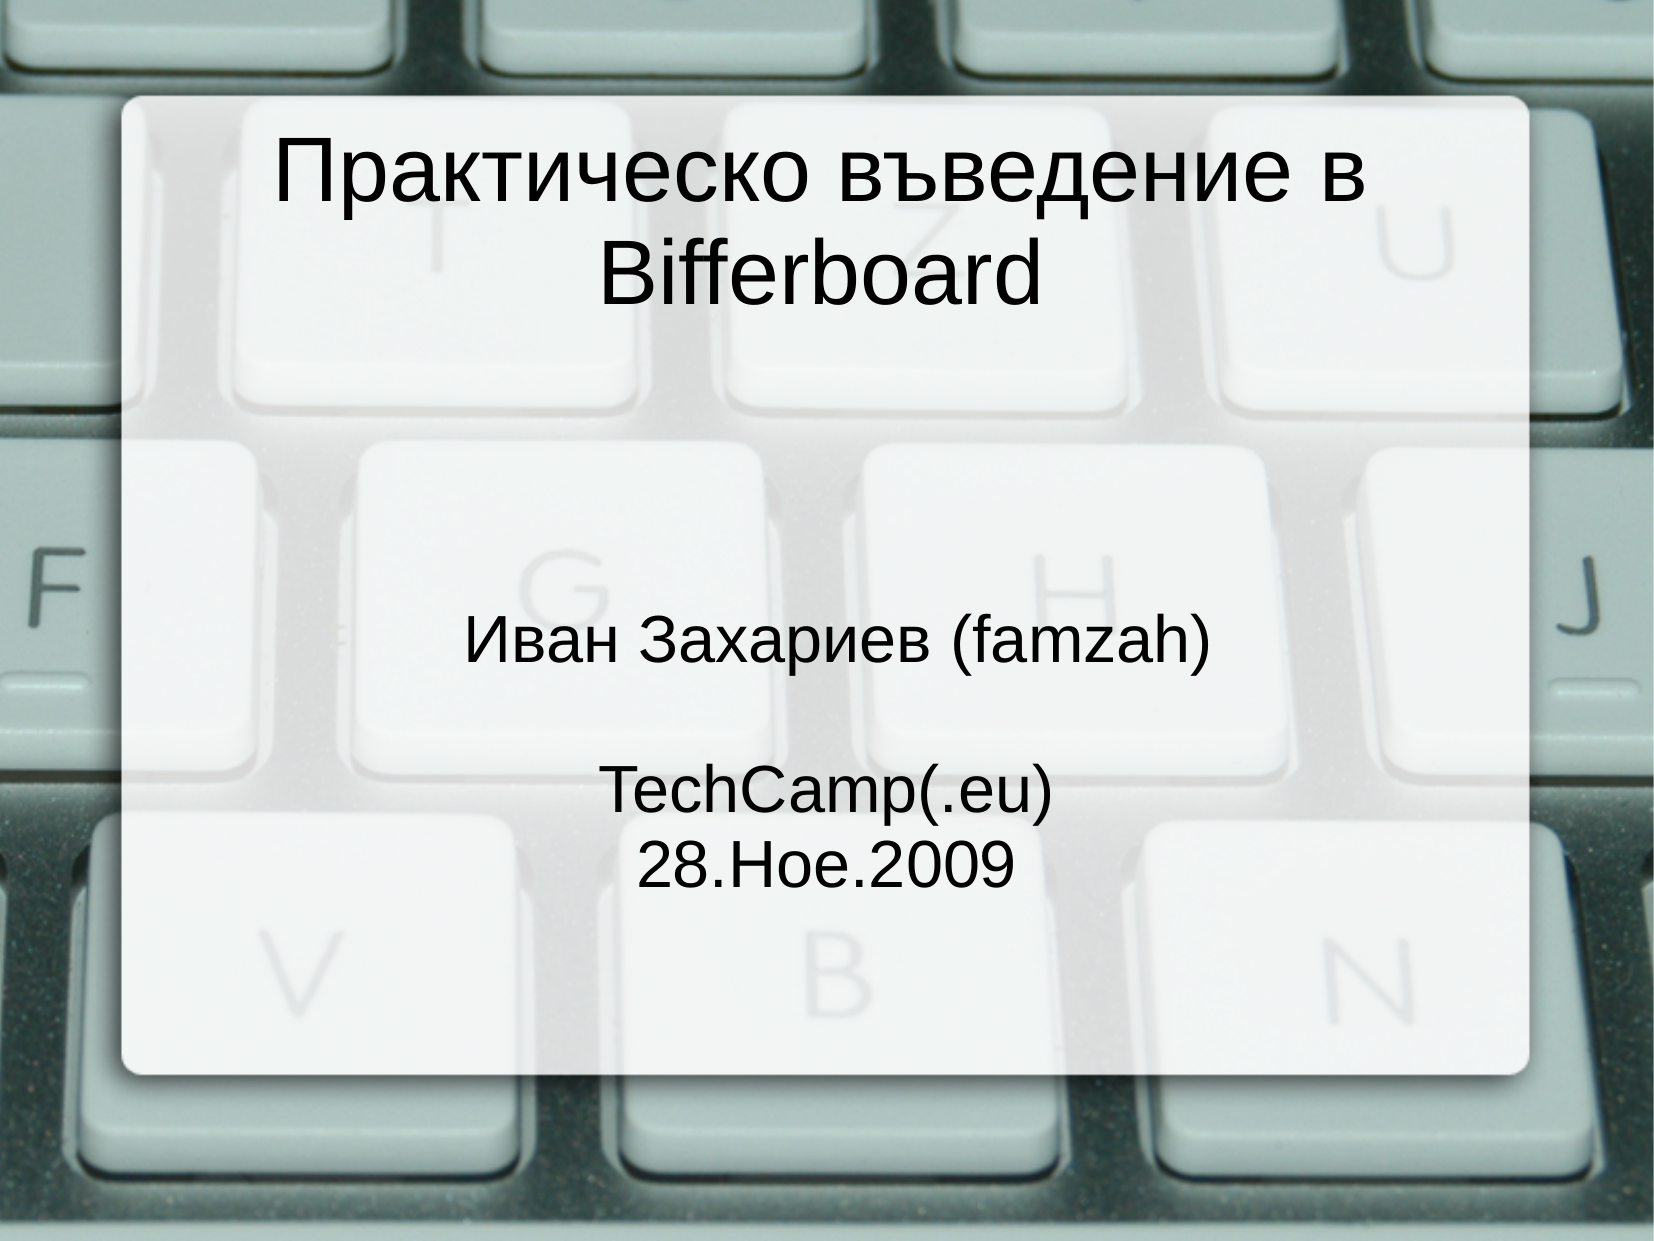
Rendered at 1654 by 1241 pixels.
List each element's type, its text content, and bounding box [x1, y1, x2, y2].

subtitle Иван Захариев (famzah) TechCamp(.eu) 28.Ное.2009 [147, 342, 1506, 1162]
picture [0, 0, 1654, 1241]
title Практическо въведение в Bifferboard [135, 117, 1506, 325]
